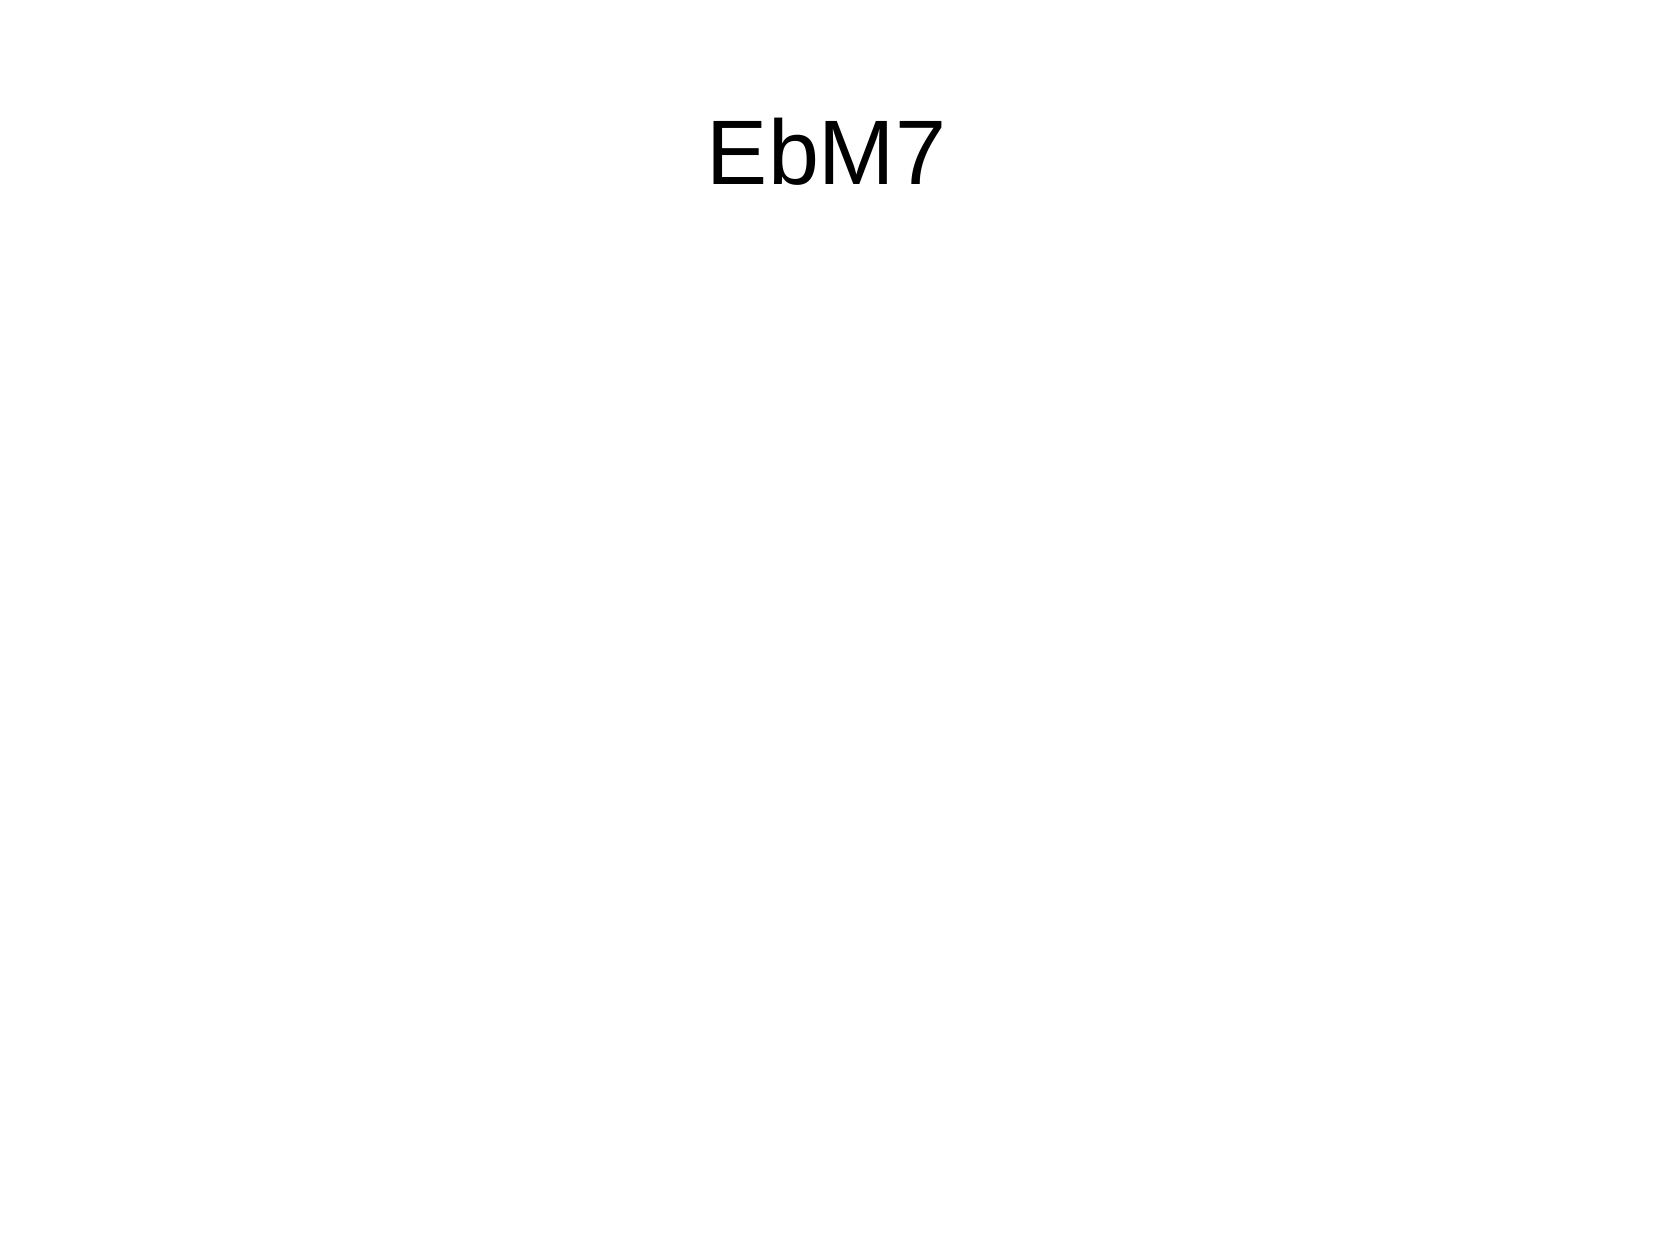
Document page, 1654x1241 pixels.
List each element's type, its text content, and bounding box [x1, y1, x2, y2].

title EbM7 [82, 49, 1571, 257]
